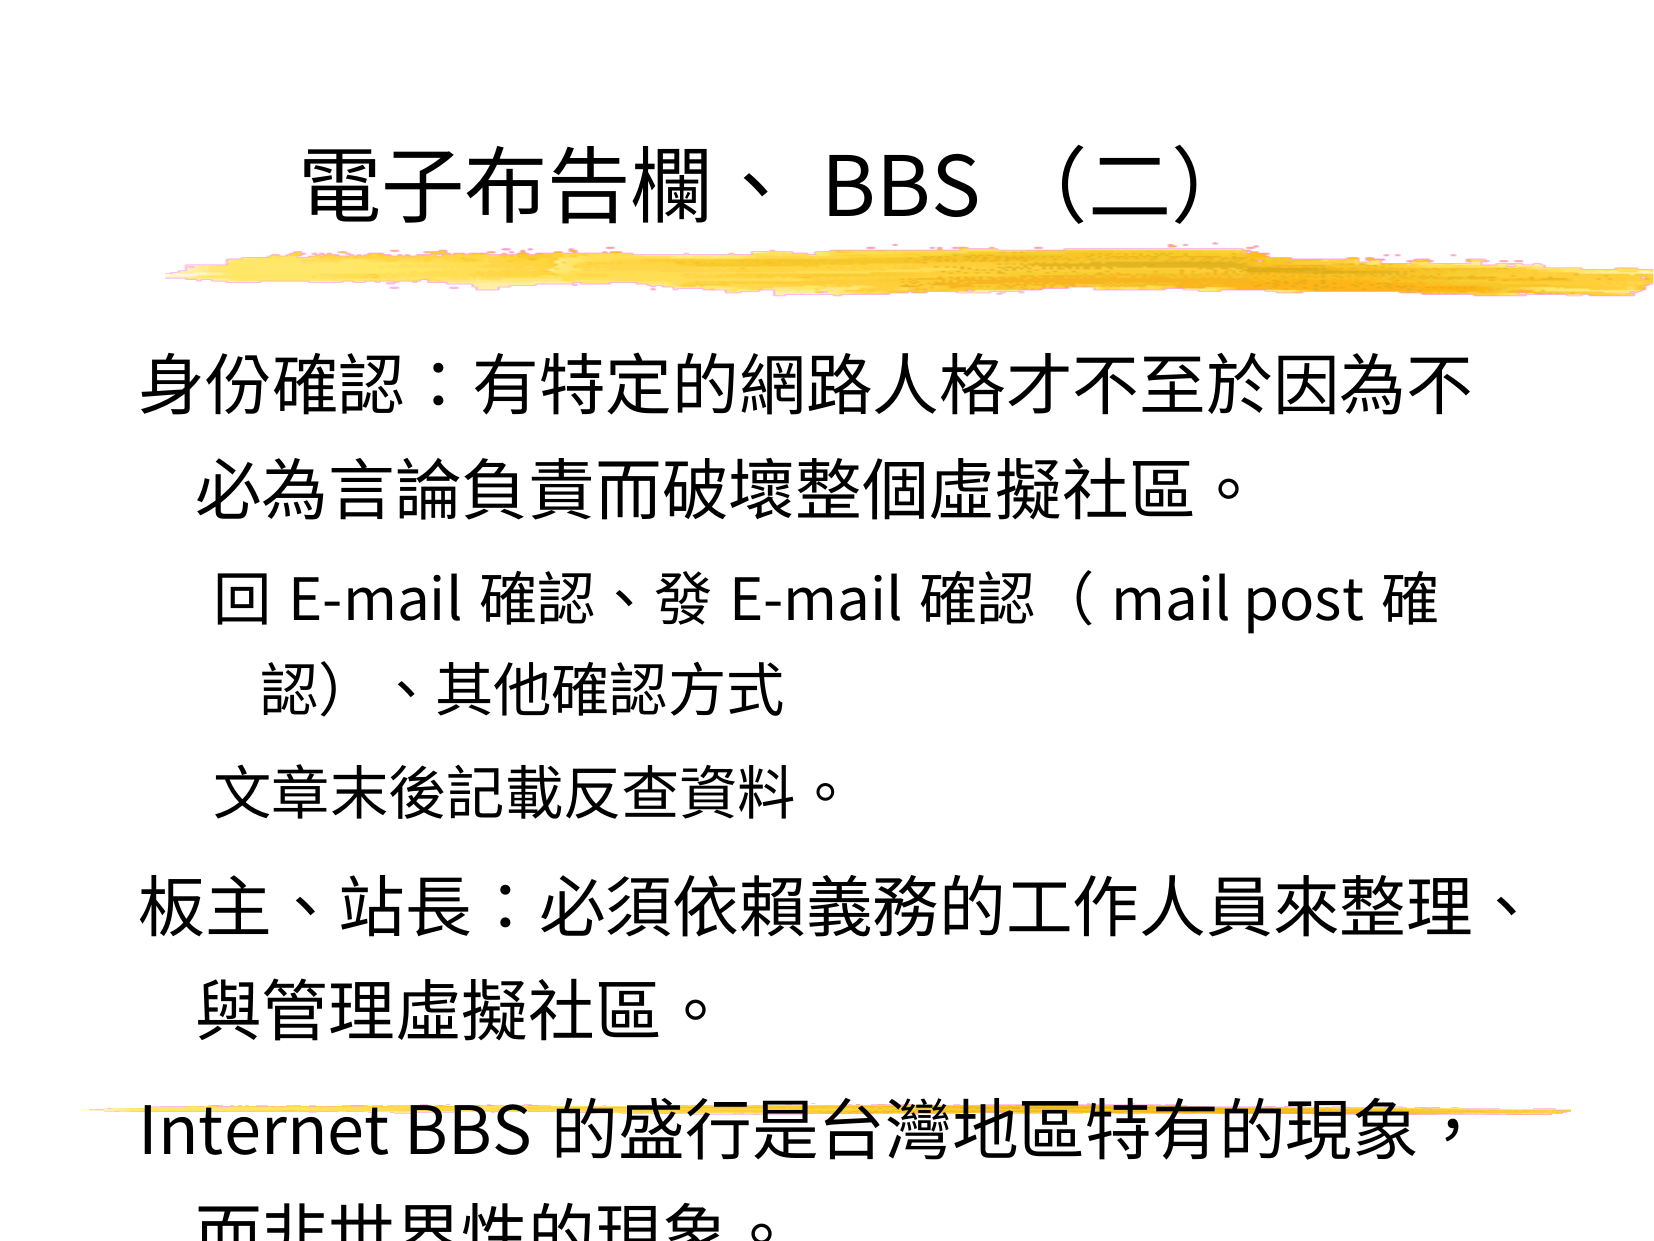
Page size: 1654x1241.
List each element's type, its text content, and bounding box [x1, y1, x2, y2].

picture [165, 237, 1654, 308]
picture [82, 1102, 124, 1117]
list 身份確認：有特定的網路人格才不至於因為不必為言論負責而破壞整個虛擬社區。 回E-mail確認、發E-mail確認（mail post確認）、其他確認方式 文章末後記載反查資料。 板主、站長：必須依賴義務的工作人員來整理、與管理虛擬社區。 Internet BBS的盛行是台灣地區特有的現象，而非世界性的現象。 [124, 316, 1530, 1126]
title 電子布告欄、BBS（二） [73, 41, 1479, 249]
picture [1530, 1102, 1571, 1117]
